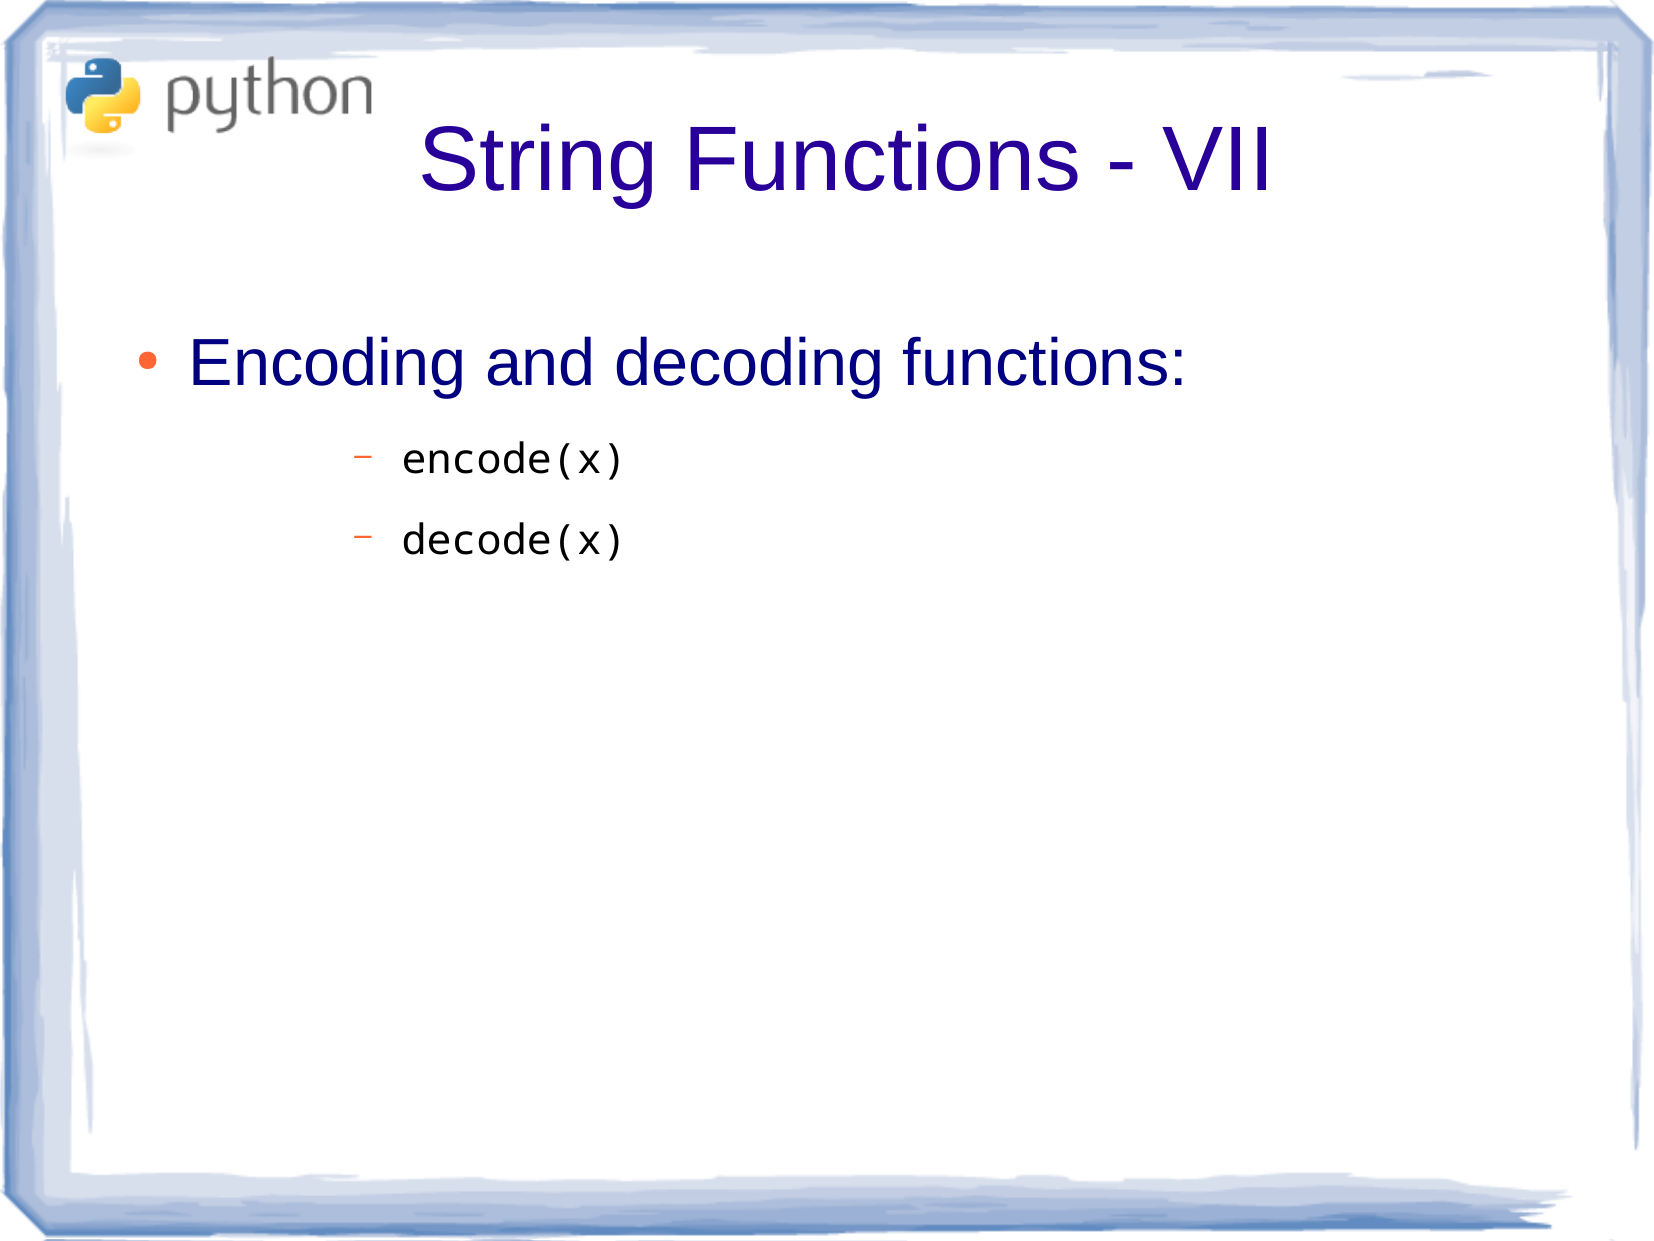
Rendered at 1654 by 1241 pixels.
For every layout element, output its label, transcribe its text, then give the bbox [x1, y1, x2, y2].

list Encoding and decoding functions: encode(x) decode(x) [118, 324, 1571, 990]
title String Functions - VII [86, 55, 1576, 263]
picture [0, 0, 1654, 1241]
